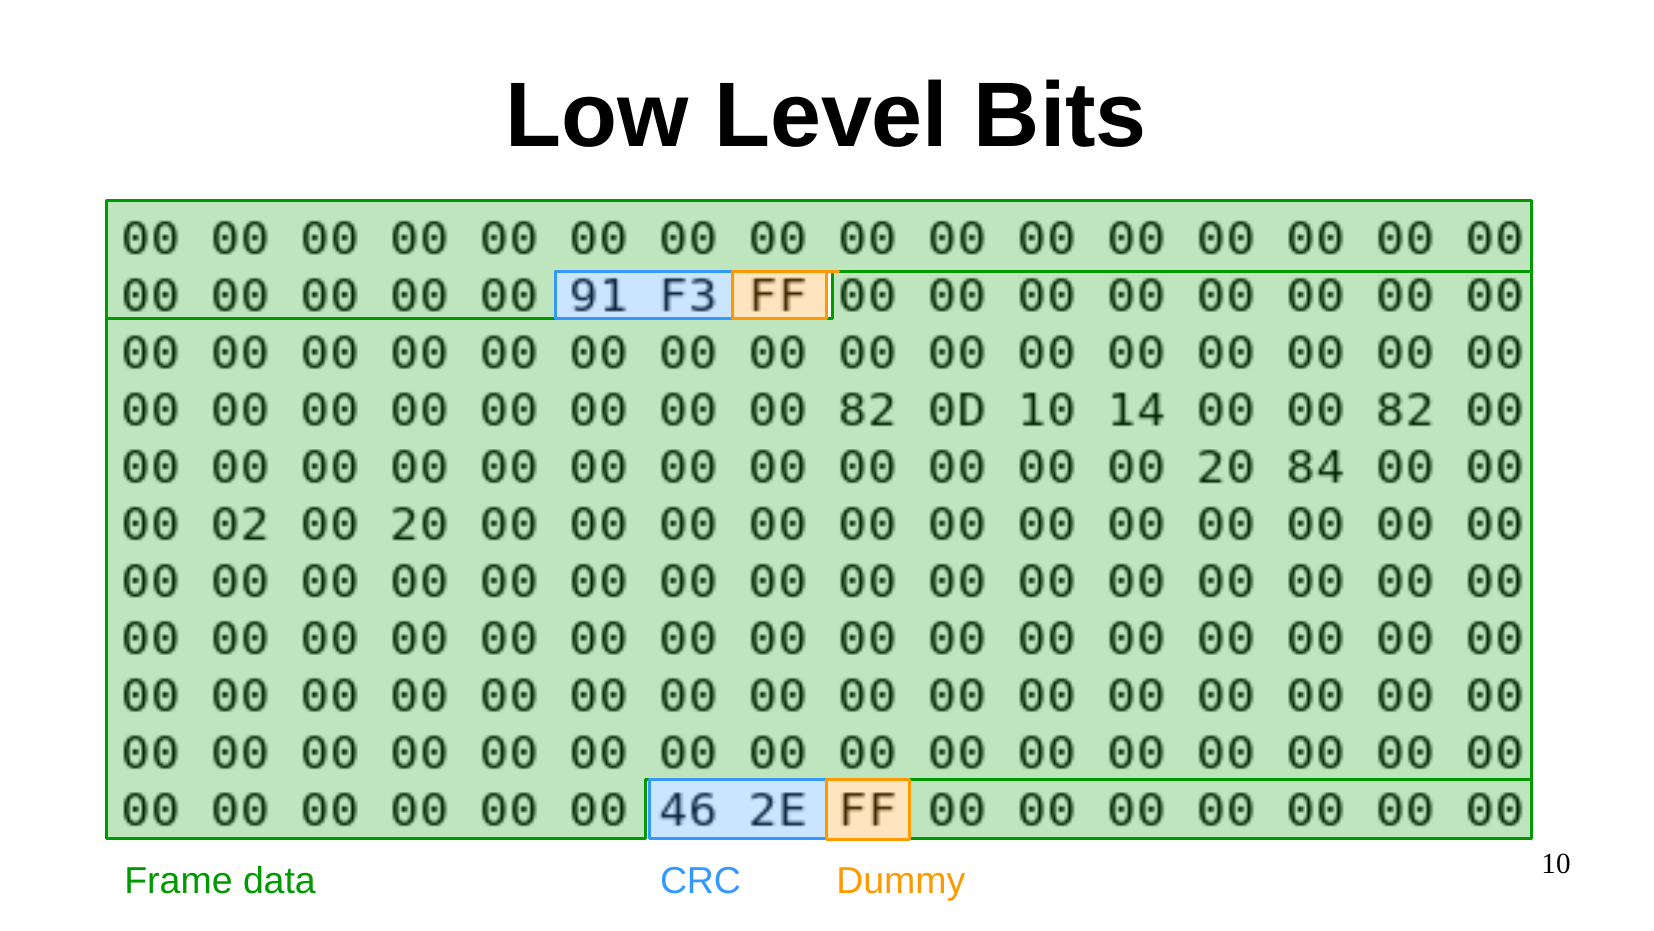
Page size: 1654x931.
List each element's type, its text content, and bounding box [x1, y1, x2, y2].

text_box Dummy [821, 852, 981, 910]
picture [909, 780, 1532, 840]
picture [827, 272, 832, 318]
picture [122, 780, 827, 840]
text_box Frame data [109, 852, 331, 910]
text_box [106, 200, 1532, 840]
text_box CRC [645, 852, 756, 910]
title Low Level Bits [82, 37, 1571, 193]
